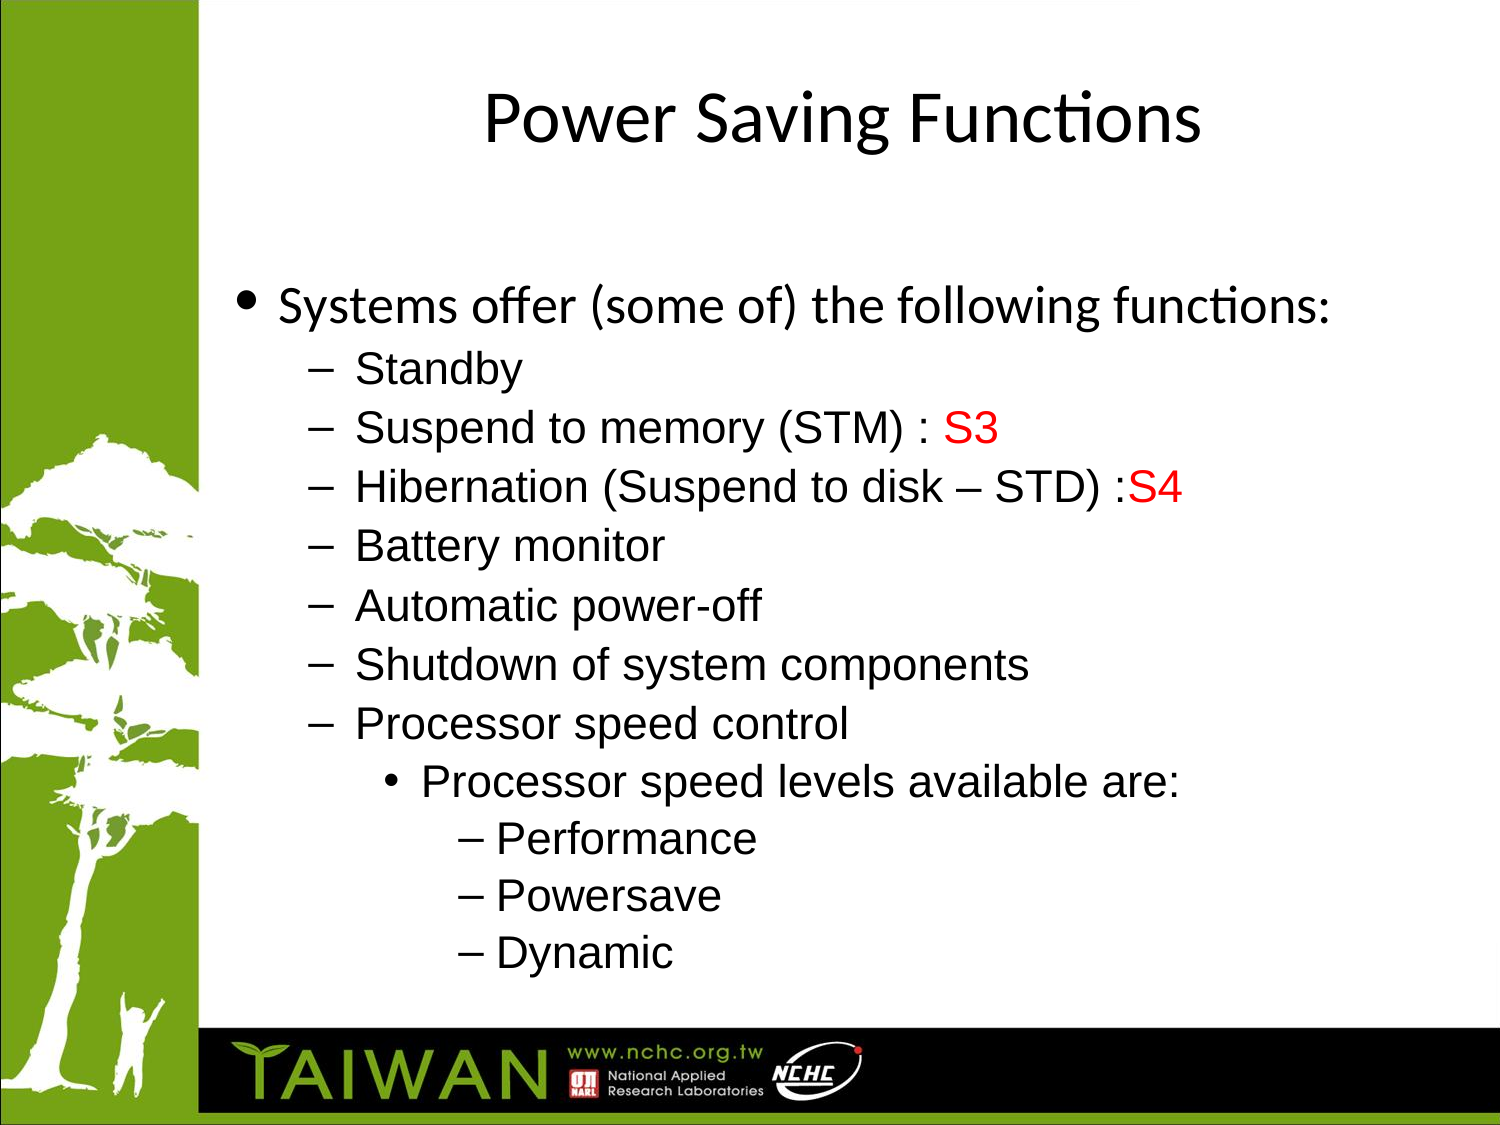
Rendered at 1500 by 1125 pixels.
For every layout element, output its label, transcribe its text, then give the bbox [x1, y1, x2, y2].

picture [0, 0, 1500, 1125]
title Power Saving Functions [180, 19, 1500, 207]
list Systems offer (some of) the following functions: Standby Suspend to memory (STM) : S3 Hibernation (Suspend to disk – STD) :S4 Battery monitor Automatic power-off Shutdown of system components Processor speed control Processor speed levels available are: Performance Powersave Dynamic [218, 271, 1500, 1060]
